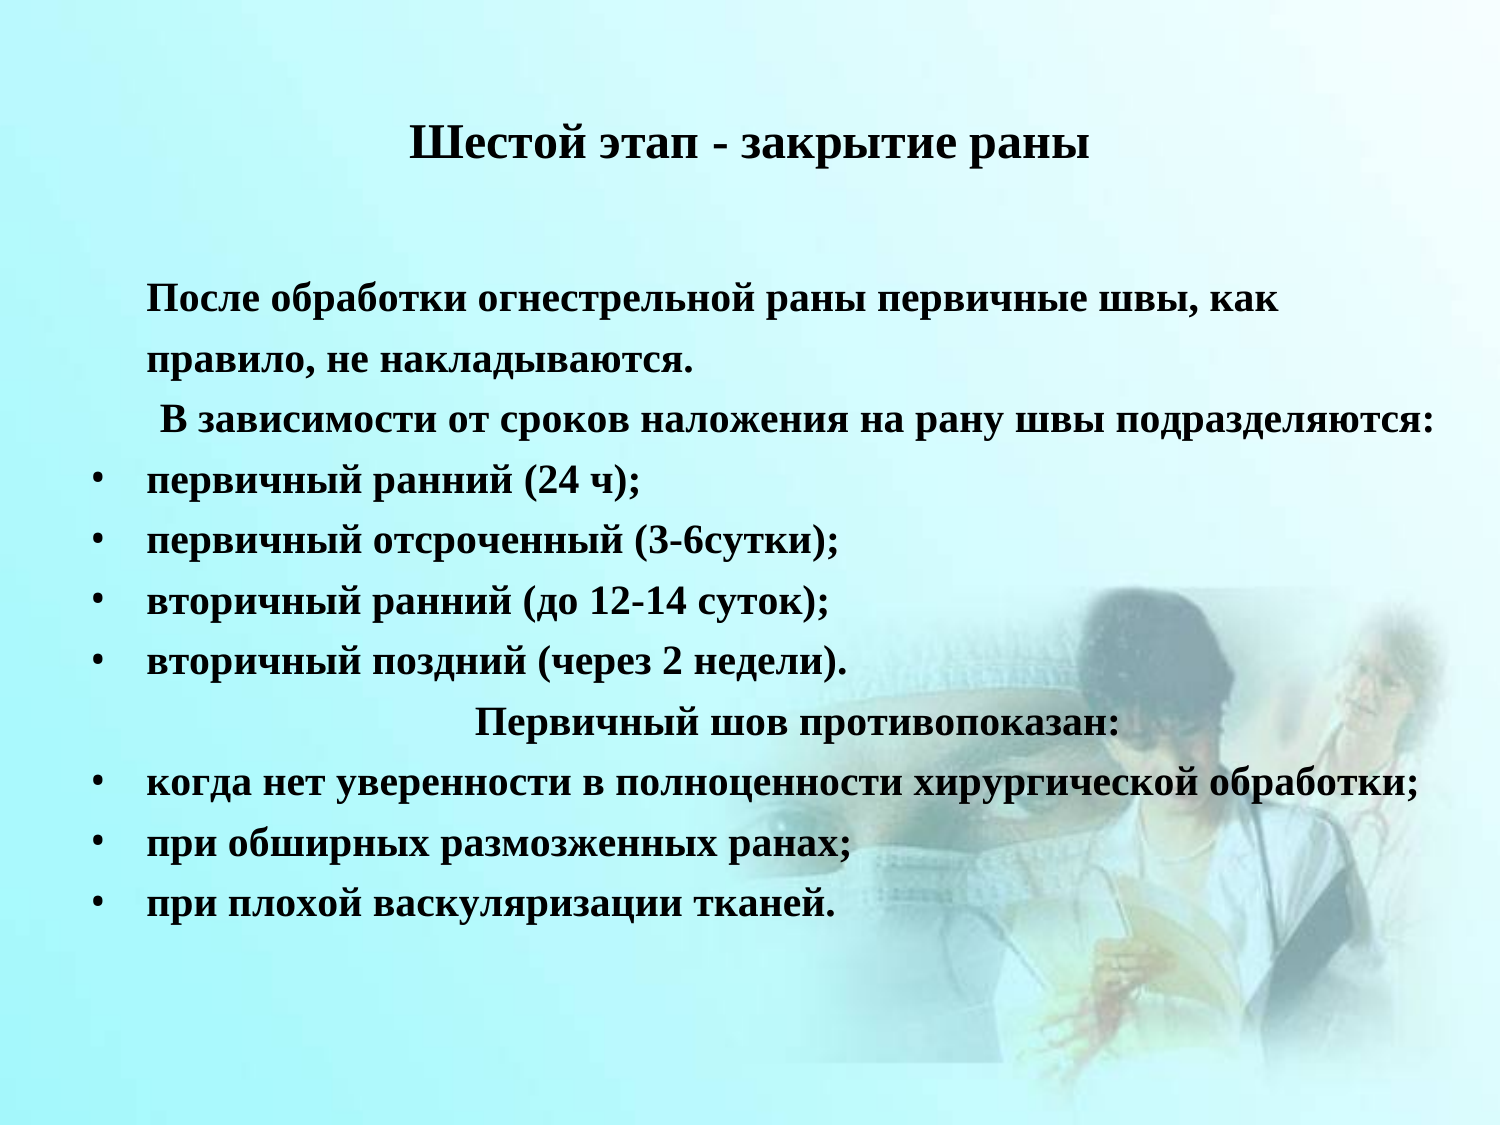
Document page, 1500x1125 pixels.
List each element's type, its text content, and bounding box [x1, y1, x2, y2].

list После обработки огнестрельной раны первичные швы, как правило, не накладываются. В зависимости от сроков наложения на рану швы подразделяются: первичный ранний (24 ч); первичный отсроченный (3-6сутки); вторичный ранний (до 12-14 суток); вторичный поздний (через 2 недели). Первичный шов противопоказан: когда нет уверенности в полноценности хирургической обработки; при обширных размозженных ранах; при плохой васкуляризации тканей. [75, 262, 1465, 1079]
title Шестой этап - закрытие раны [75, 45, 1426, 233]
